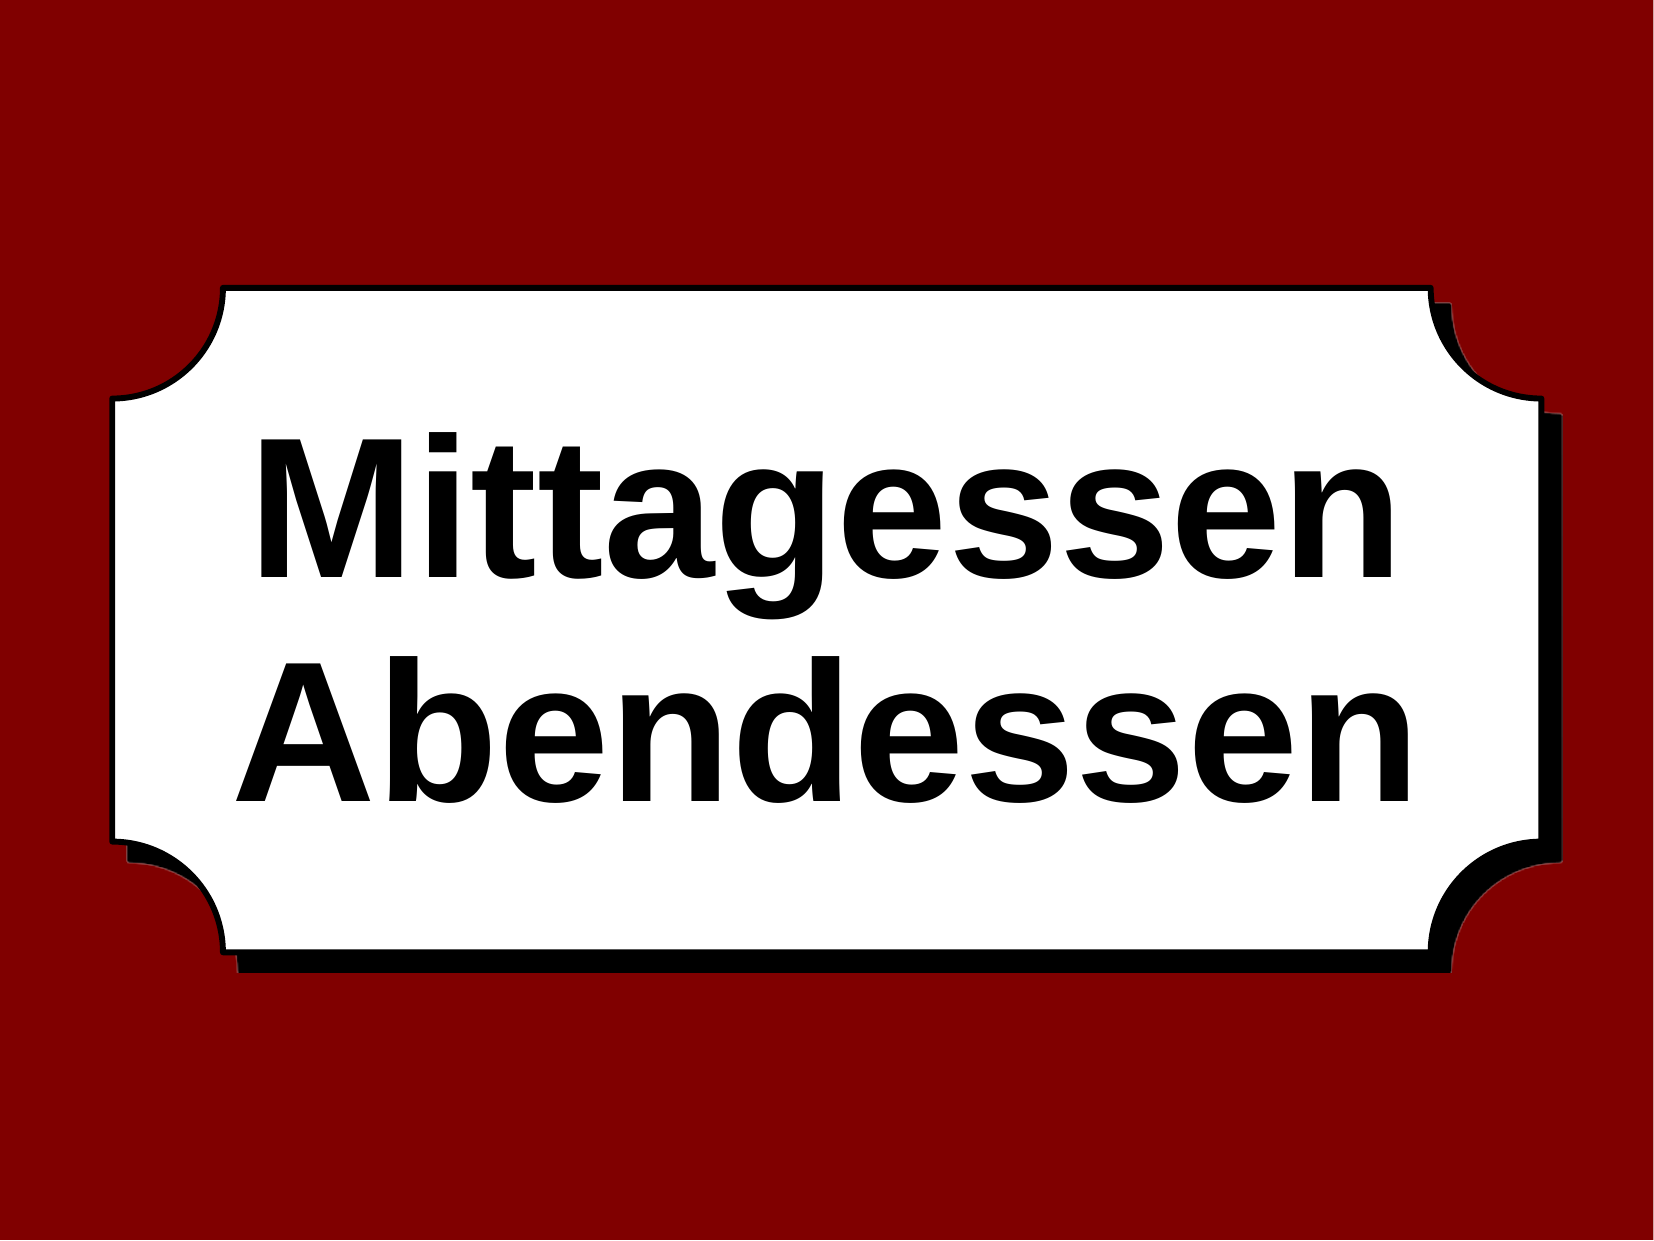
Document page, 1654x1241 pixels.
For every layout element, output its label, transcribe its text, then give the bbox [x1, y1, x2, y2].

text_box Mittagessen Abendessen [112, 287, 1542, 953]
